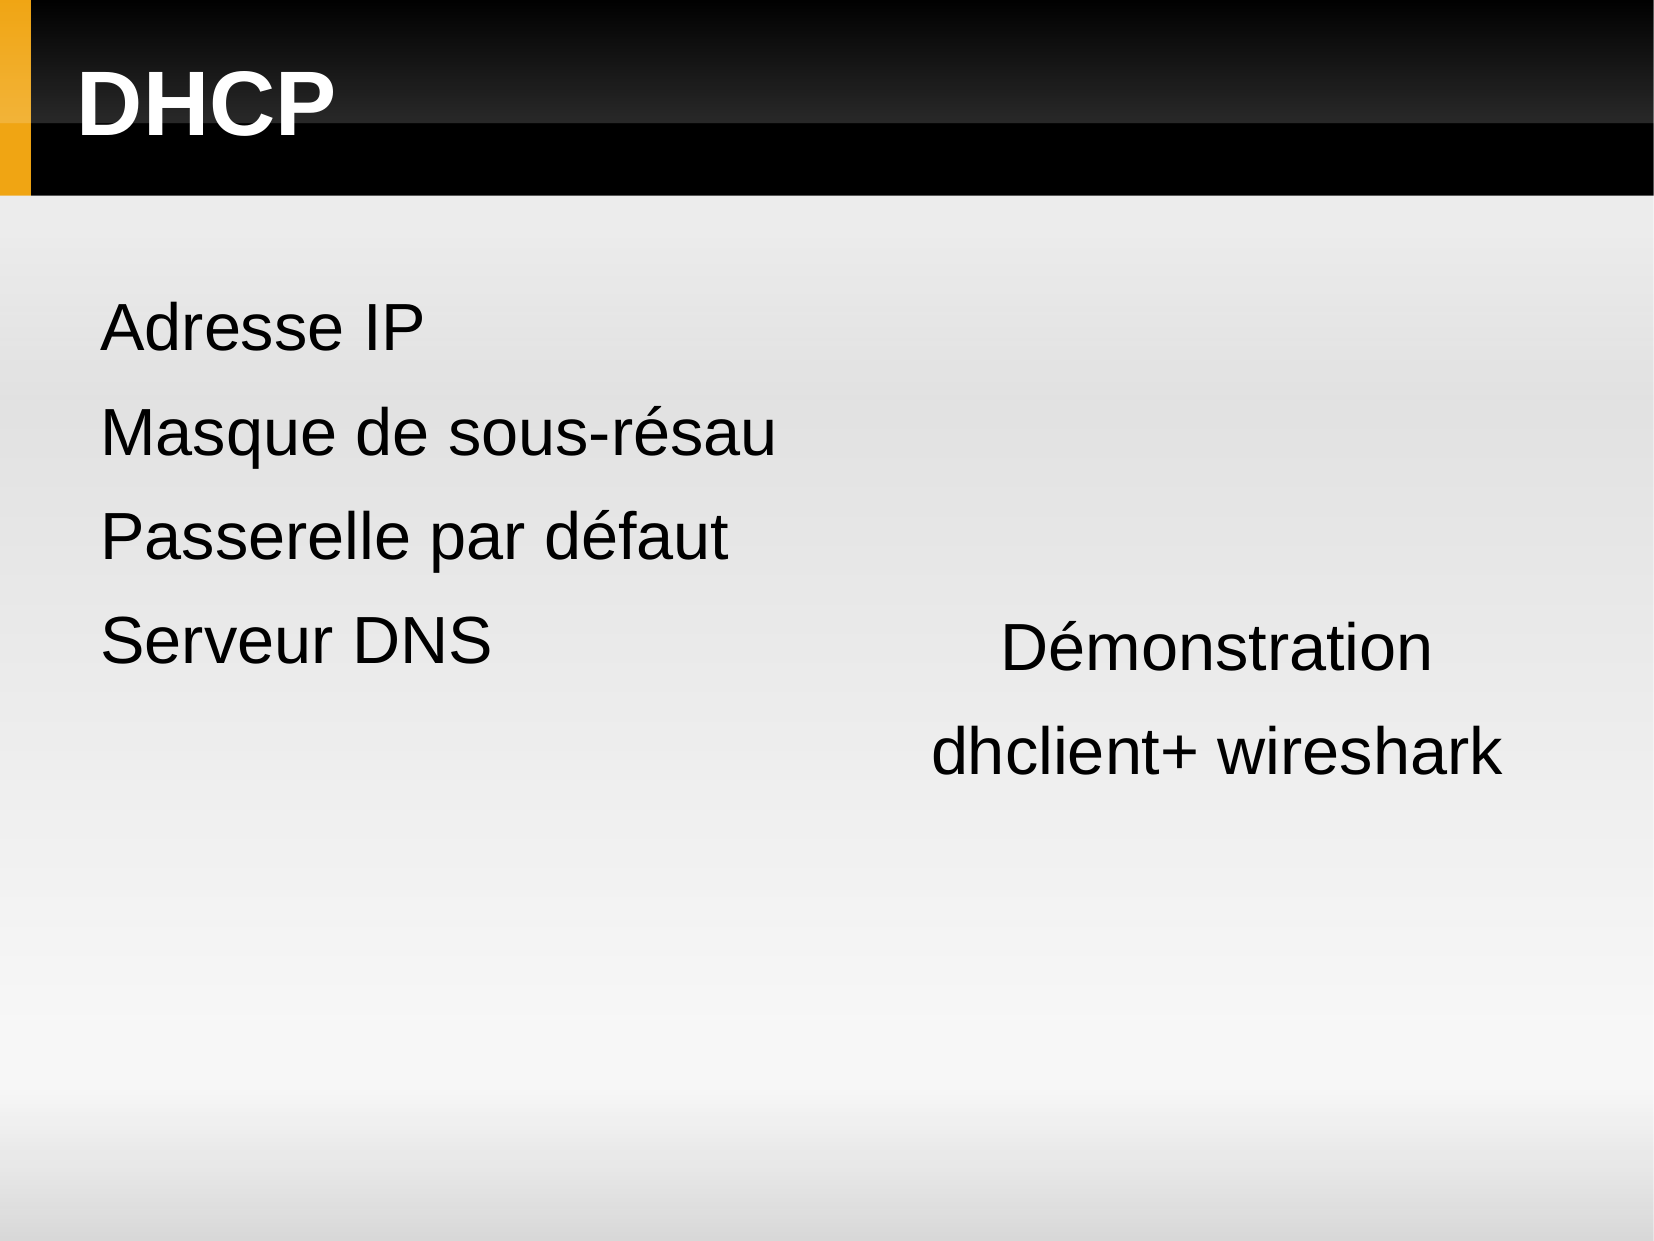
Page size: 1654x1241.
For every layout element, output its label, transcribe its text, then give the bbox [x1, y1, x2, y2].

list Adresse IP Masque de sous-résau Passerelle par défaut Serveur DNS [82, 290, 809, 1094]
title DHCP [76, 7, 1565, 200]
picture [0, 0, 1654, 1241]
list Démonstration dhclient+ wireshark [845, 290, 1572, 1094]
